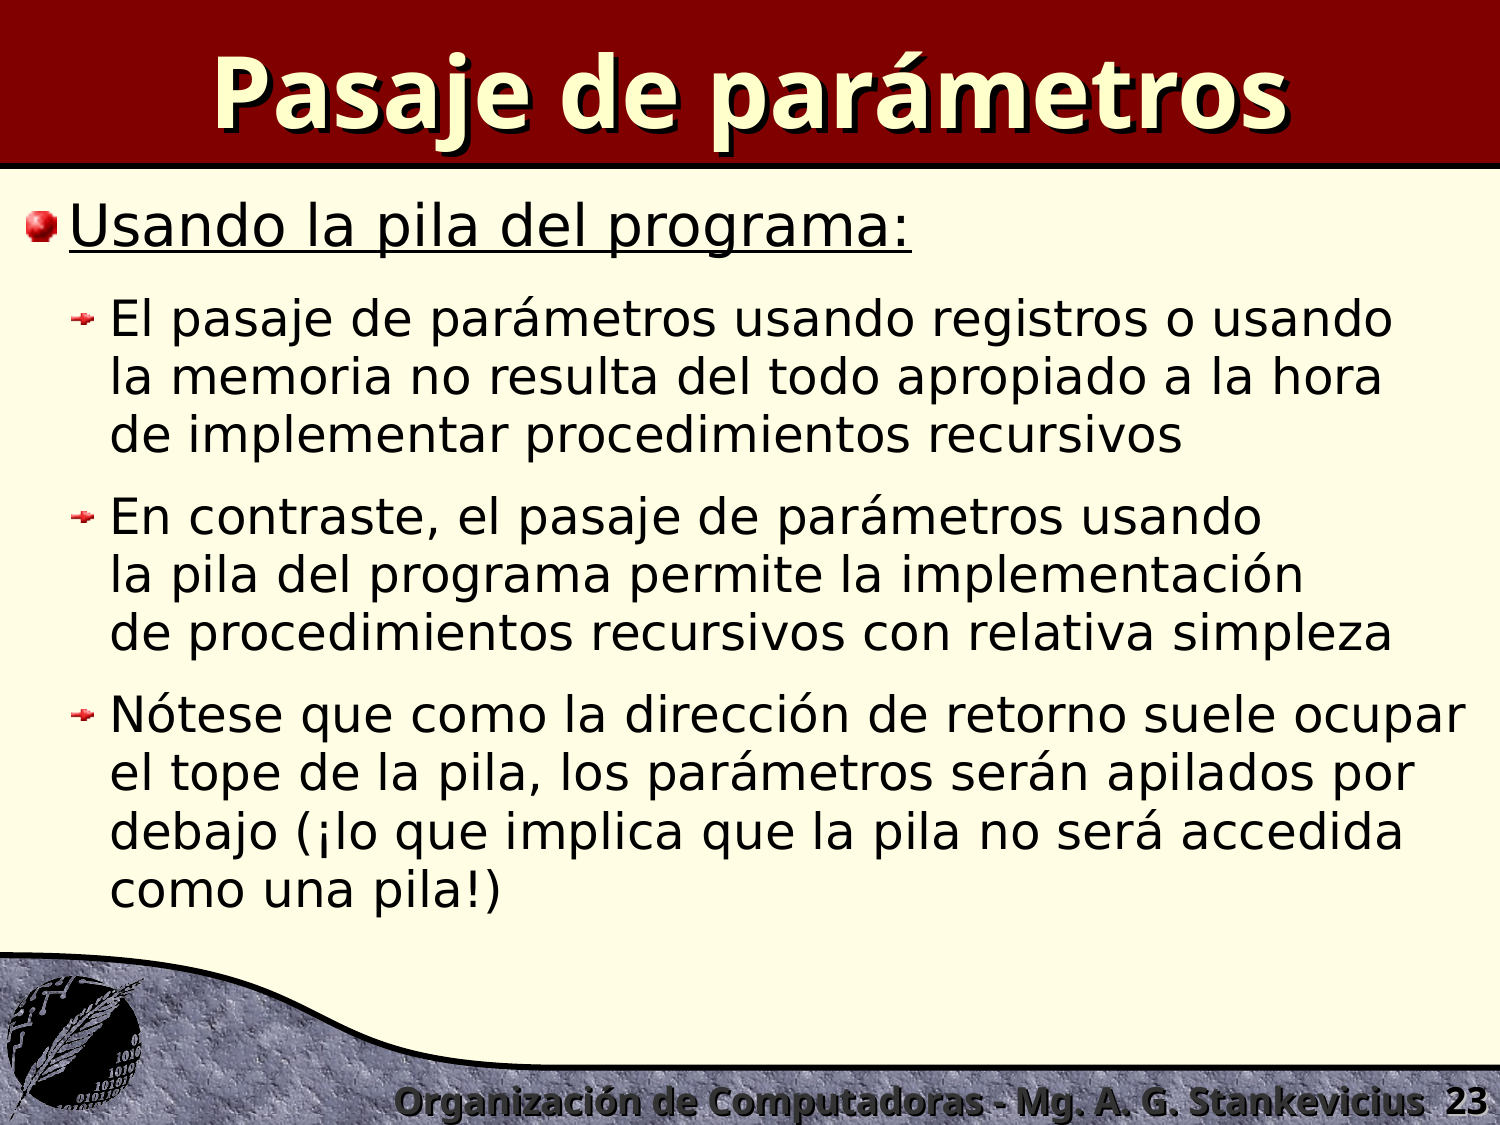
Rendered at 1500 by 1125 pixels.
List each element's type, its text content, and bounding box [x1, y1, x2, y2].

picture [0, 959, 1500, 1125]
list Usando la pila del programa: El pasaje de parámetros usando registros o usando la memoria no resulta del todo apropiado a la hora de implementar procedimientos recursivos En contraste, el pasaje de parámetros usando la pila del programa permite la implementación de procedimientos recursivos con relativa simpleza Nótese que como la dirección de retorno suele ocupar el tope de la pila, los parámetros serán apilados por debajo (¡lo que implica que la pila no será accedida como una pila!) [11, 192, 1486, 935]
picture [1058, 1100, 1065, 1110]
picture [802, 1100, 806, 1110]
title Pasaje de parámetros [15, 5, 1485, 160]
picture [448, 1100, 455, 1110]
